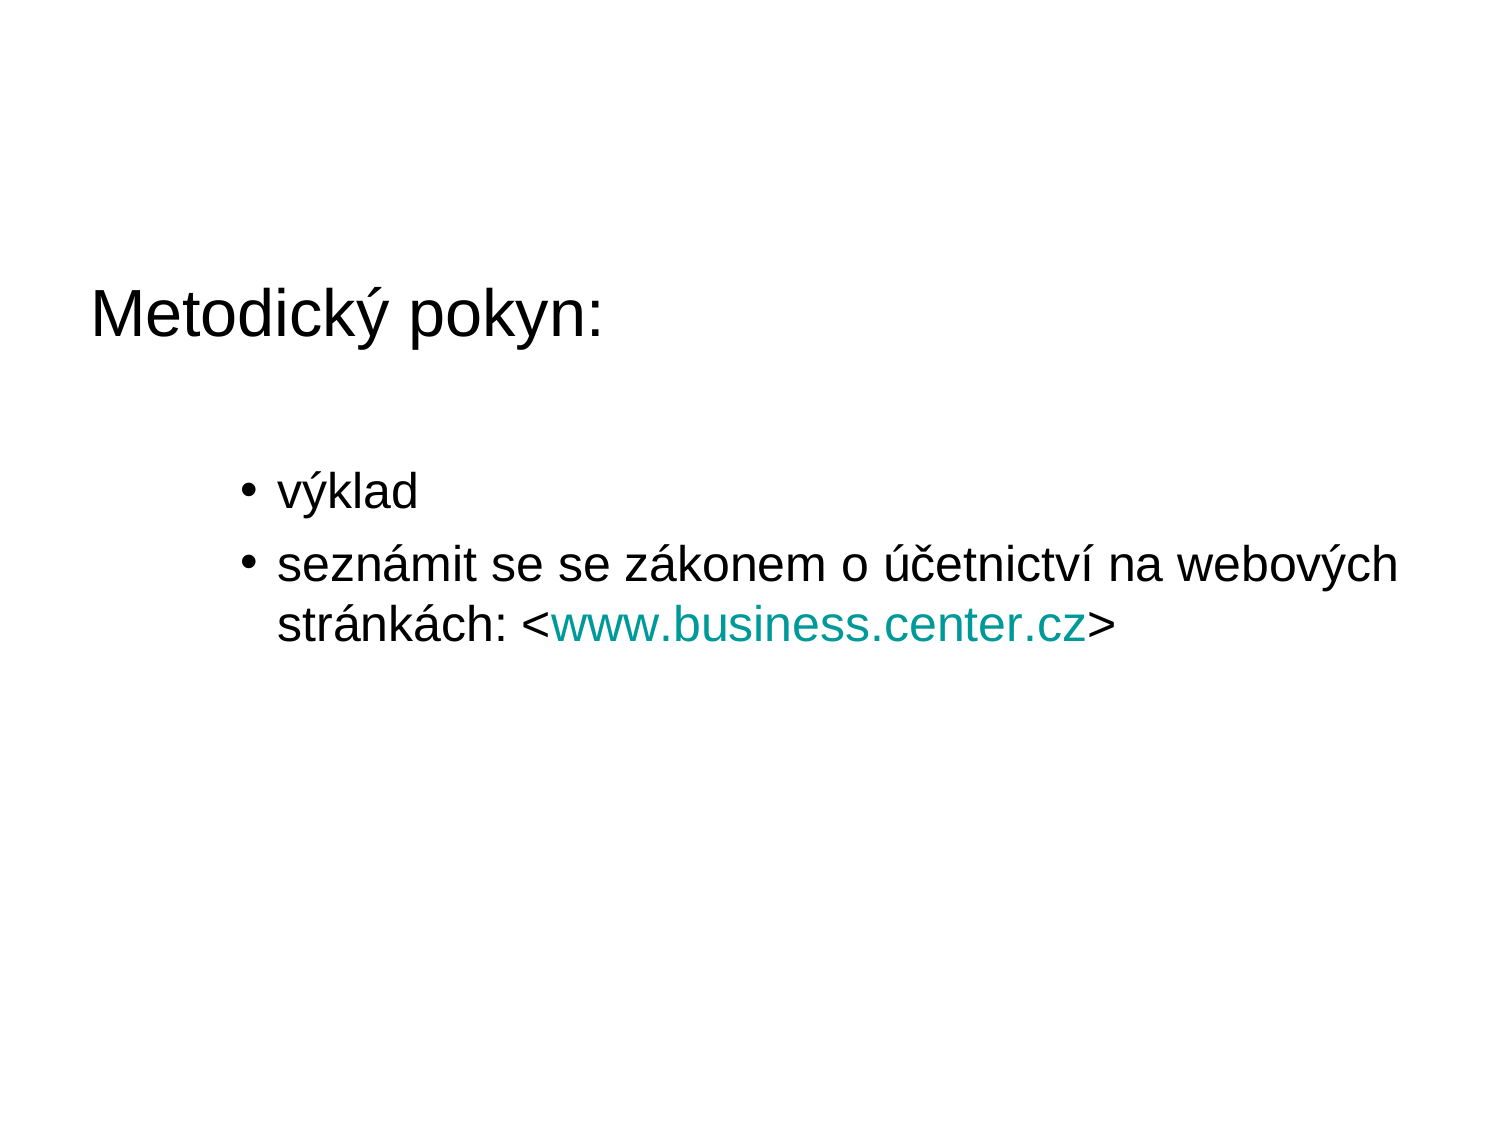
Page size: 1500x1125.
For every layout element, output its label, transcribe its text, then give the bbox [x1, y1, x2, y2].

list Metodický pokyn: výklad seznámit se se zákonem o účetnictví na webových stránkách: <www.business.center.cz> [75, 262, 1426, 1006]
